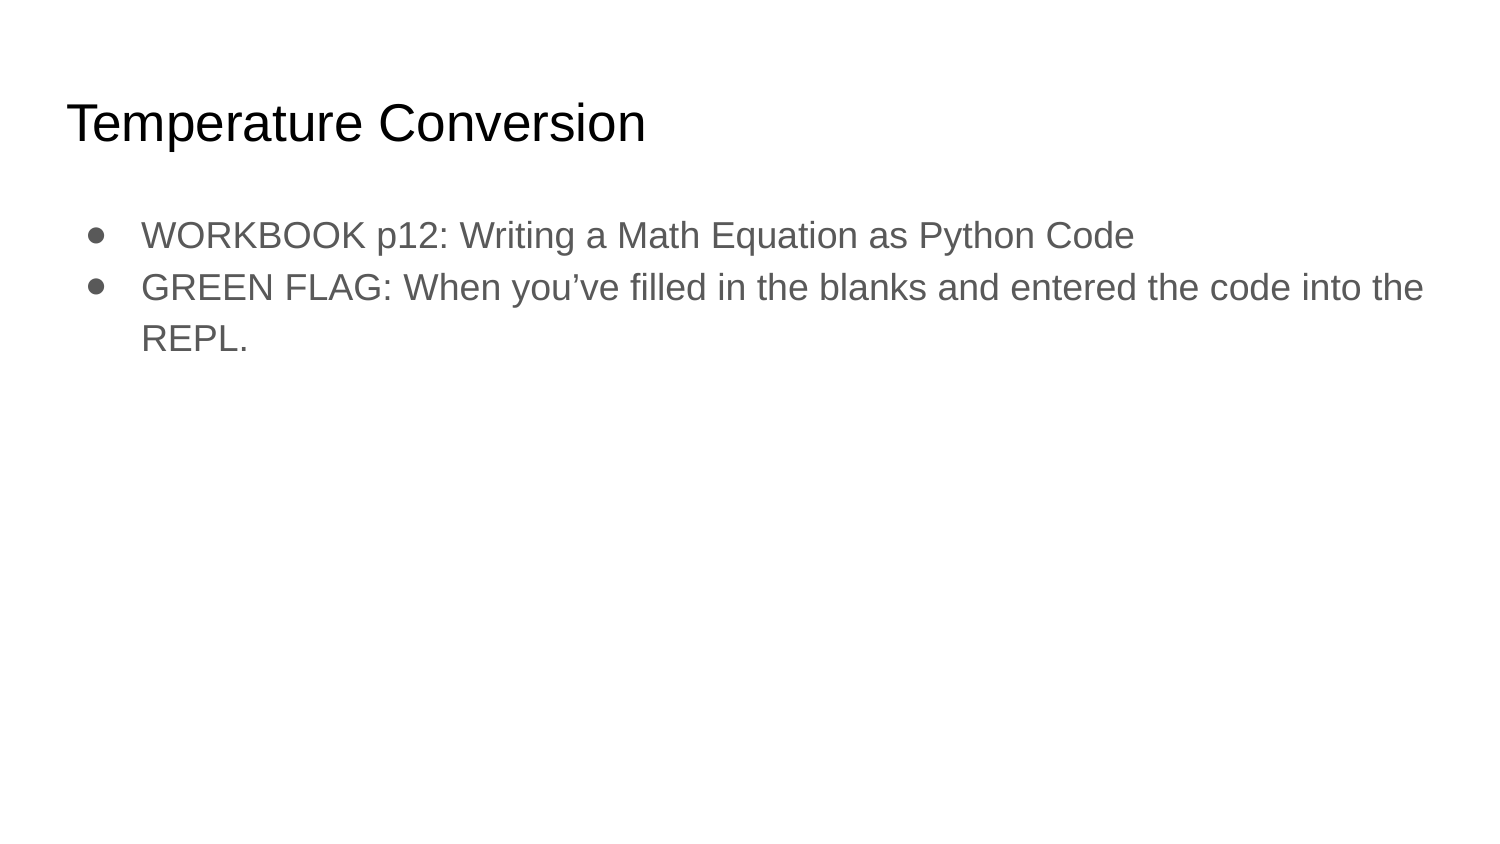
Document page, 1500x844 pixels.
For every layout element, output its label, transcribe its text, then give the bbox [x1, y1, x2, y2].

list WORKBOOK p12: Writing a Math Equation as Python Code GREEN FLAG: When you’ve filled in the blanks and entered the code into the REPL. [51, 189, 1449, 750]
title Temperature Conversion [51, 72, 1449, 167]
